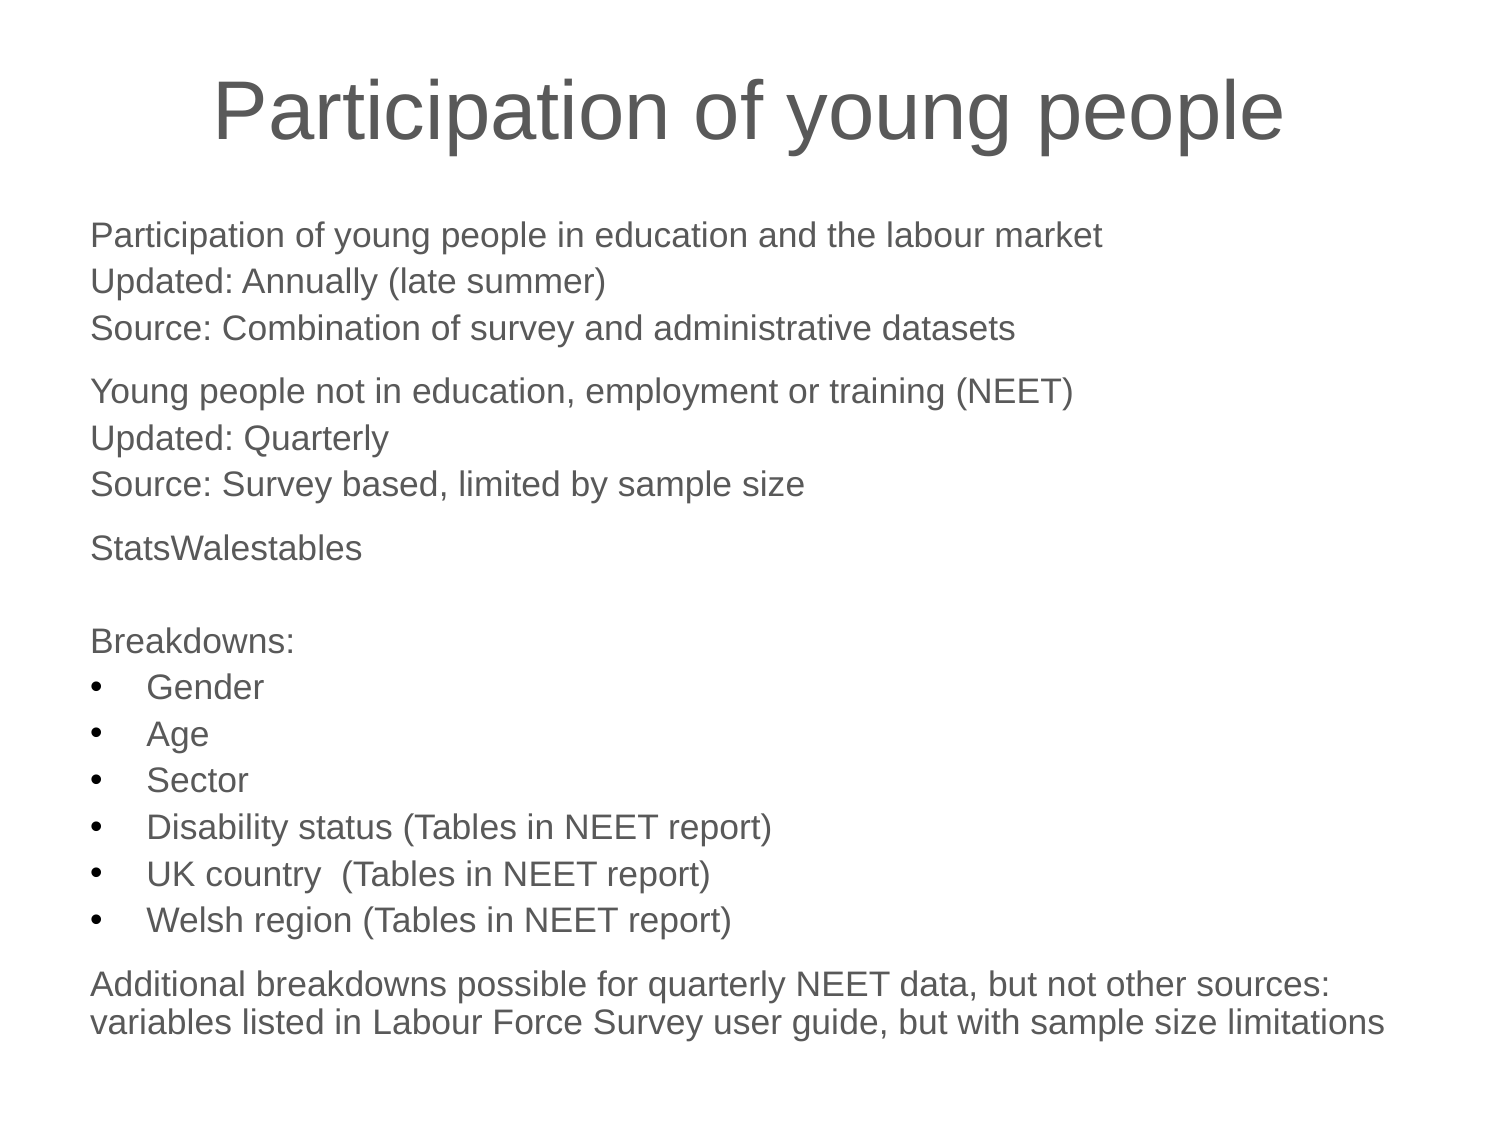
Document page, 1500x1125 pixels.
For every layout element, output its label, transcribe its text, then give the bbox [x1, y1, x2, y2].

title Participation of young people [75, 45, 1426, 167]
list Participation of young people in education and the labour market Updated: Annually (late summer) Source: Combination of survey and administrative datasets Young people not in education, employment or training (NEET) Updated: Quarterly Source: Survey based, limited by sample size StatsWales tables Breakdowns: Gender Age Sector Disability status (Tables in NEET report) UK country (Tables in NEET report) Welsh region (Tables in NEET report) Additional breakdowns possible for quarterly NEET data, but not other sources: variables listed in Labour Force Survey user guide, but with sample size limitations [75, 208, 1477, 1080]
